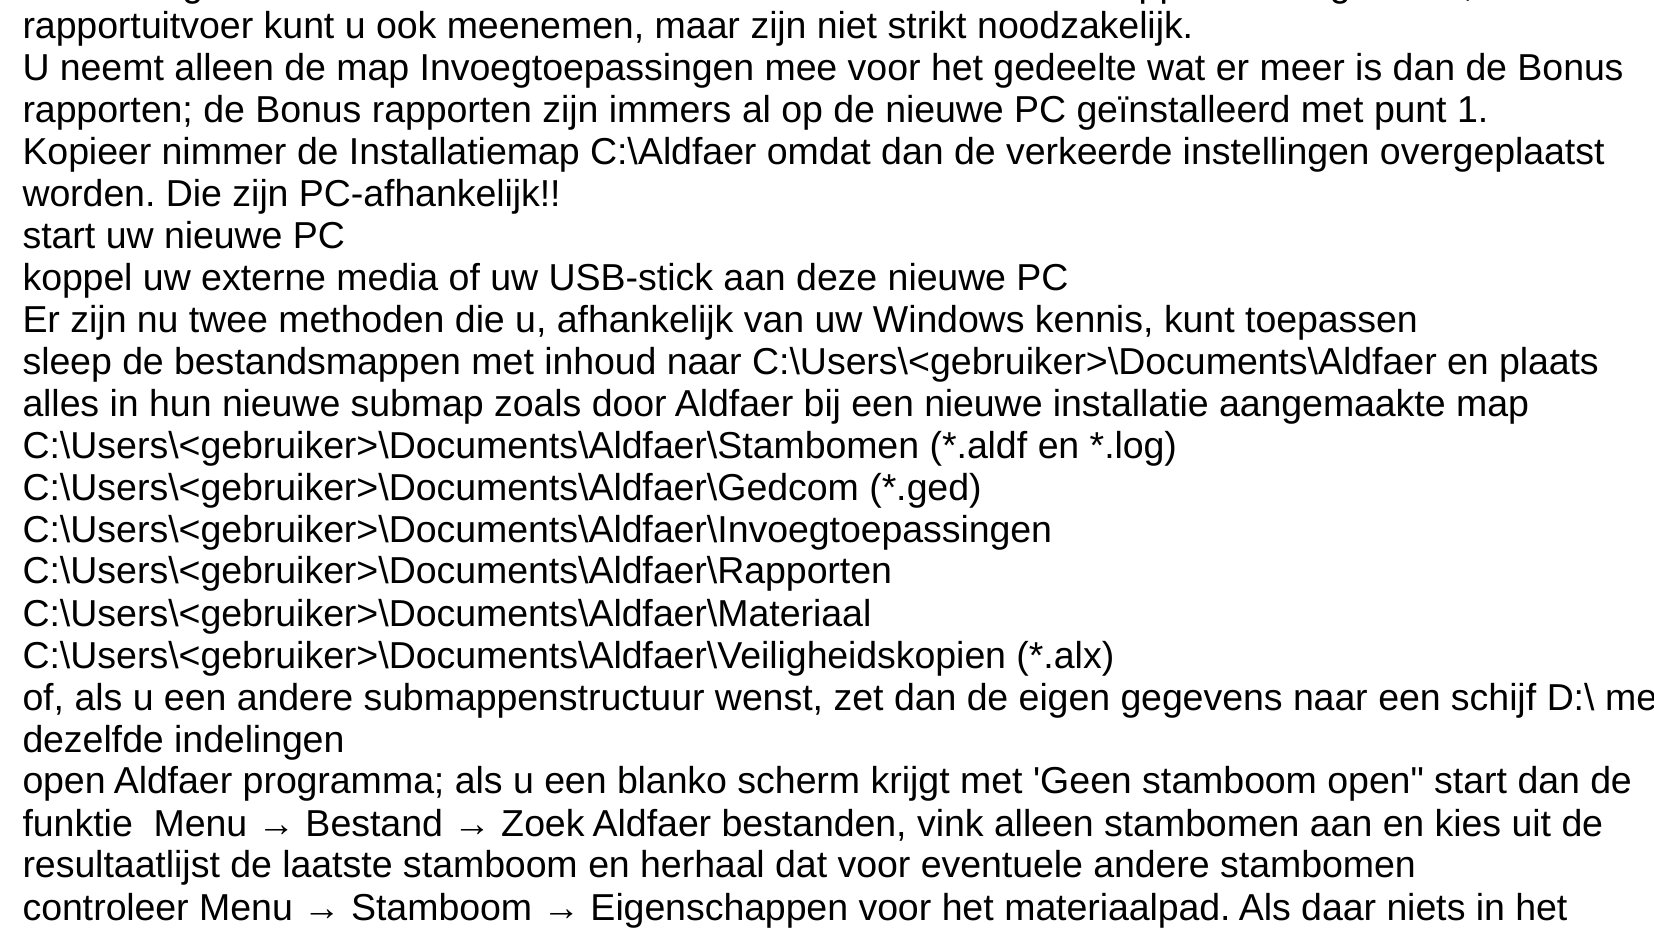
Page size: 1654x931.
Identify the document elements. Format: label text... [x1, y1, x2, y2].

text_box Nieuwe PC en overzetten van gegevens Stel dat u een nieuwe PC heeft aangeschaft of heeft een tweede PC en U wilt Aldfaer overzetten. Dan heeft u hierbij de volgende leidraad; Installeer Aldfaer op de nieuwe PC overnieuw door van de Aldfaer site de laatste versie 10.1 te downloaden. Klik hier voor de laatste versie. Dat heeft als voordeel dat alle standaard mappen correct staan ingevuld en de laatste Bonus rapporten en de lijst 'Alle invoegtoepassingen B_team' beschikbaar zijn. U zorgt dat op de oude PC alles bijgewerkt is t/m de laatste Aldfaer versie Kopieer alle eigen mappen van de oude PC naar een USB stick; dit zijn minimaal de mappen C:\users\inlognaam\documenten\aldfaer\Materiaal en Stambomen. Mappen zoals gedcom, rapportuitvoer kunt u ook meenemen, maar zijn niet strikt noodzakelijk. U neemt alleen de map Invoegtoepassingen mee voor het gedeelte wat er meer is dan de Bonus rapporten; de Bonus rapporten zijn immers al op de nieuwe PC geïnstalleerd met punt 1. Kopieer nimmer de Installatiemap C:\Aldfaer omdat dan de verkeerde instellingen overgeplaatst worden. Die zijn PC-afhankelijk!! start uw nieuwe PC koppel uw externe media of uw USB-stick aan deze nieuwe PC Er zijn nu twee methoden die u, afhankelijk van uw Windows kennis, kunt toepassen sleep de bestandsmappen met inhoud naar C:\Users\<gebruiker>\Documents\Aldfaer en plaats alles in hun nieuwe submap zoals door Aldfaer bij een nieuwe installatie aangemaakte map C:\Users\<gebruiker>\Documents\Aldfaer\Stambomen (*.aldf en *.log) C:\Users\<gebruiker>\Documents\Aldfaer\Gedcom (*.ged) C:\Users\<gebruiker>\Documents\Aldfaer\Invoegtoepassingen C:\Users\<gebruiker>\Documents\Aldfaer\Rapporten C:\Users\<gebruiker>\Documents\Aldfaer\Materiaal C:\Users\<gebruiker>\Documents\Aldfaer\Veiligheidskopien (*.alx) of, als u een andere submappenstructuur wenst, zet dan de eigen gegevens naar een schijf D:\ met dezelfde indelingen open Aldfaer programma; als u een blanko scherm krijgt met 'Geen stamboom open" start dan de funktie Menu → Bestand → Zoek Aldfaer bestanden, vink alleen stambomen aan en kies uit de resultaatlijst de laatste stamboom en herhaal dat voor eventuele andere stambomen controleer Menu → Stamboom → Eigenschappen voor het materiaalpad. Als daar niets in het venstertje voor het materiaalpad staat klik dan op het gele mapje aan het einde en surf naar Documenten → Aldfaer → Materiaal en sla op met OK ziet u geen fotomateriaal bij een persoon dan heeft u wellicht een ander materiaalpad. Draai in dat geval Menu → Stambomen → Bestandscontrole en -reparatie Voor de grafische rapporten moet nog de SGV viewer geïnstalleerd worden. Zie de Bonus rapporten → Rubriek Grafisch voor verdere instructie. [7, 0, 1654, 931]
